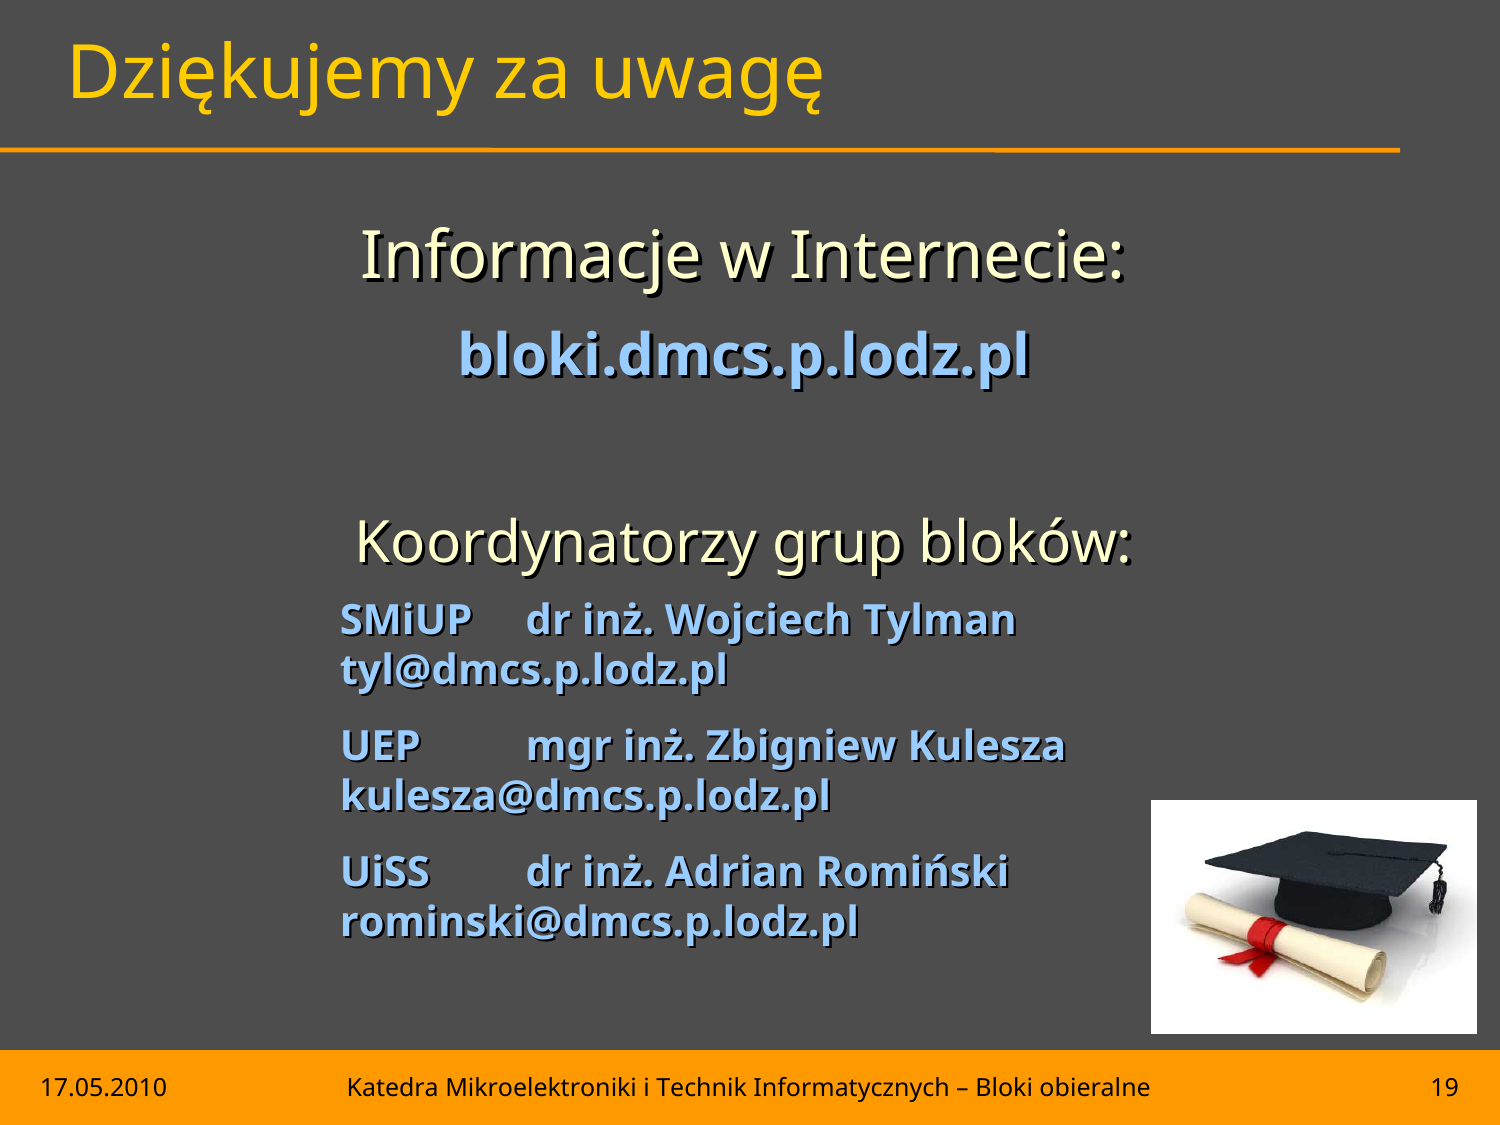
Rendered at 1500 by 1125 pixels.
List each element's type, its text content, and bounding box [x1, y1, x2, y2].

text_box SMiUP dr inż. Wojciech Tylman tyl@dmcs.p.lodz.pl UEP mgr inż. Zbigniew Kulesza kulesza@dmcs.p.lodz.pl UiSS dr inż. Adrian Romiński rominski@dmcs.p.lodz.pl [324, 584, 1163, 953]
list Informacje w Internecie: bloki.dmcs.p.lodz.pl Koordynatorzy grup bloków: [24, 200, 1463, 626]
title Dziękujemy za uwagę [52, 12, 1469, 127]
picture [1151, 800, 1477, 1034]
